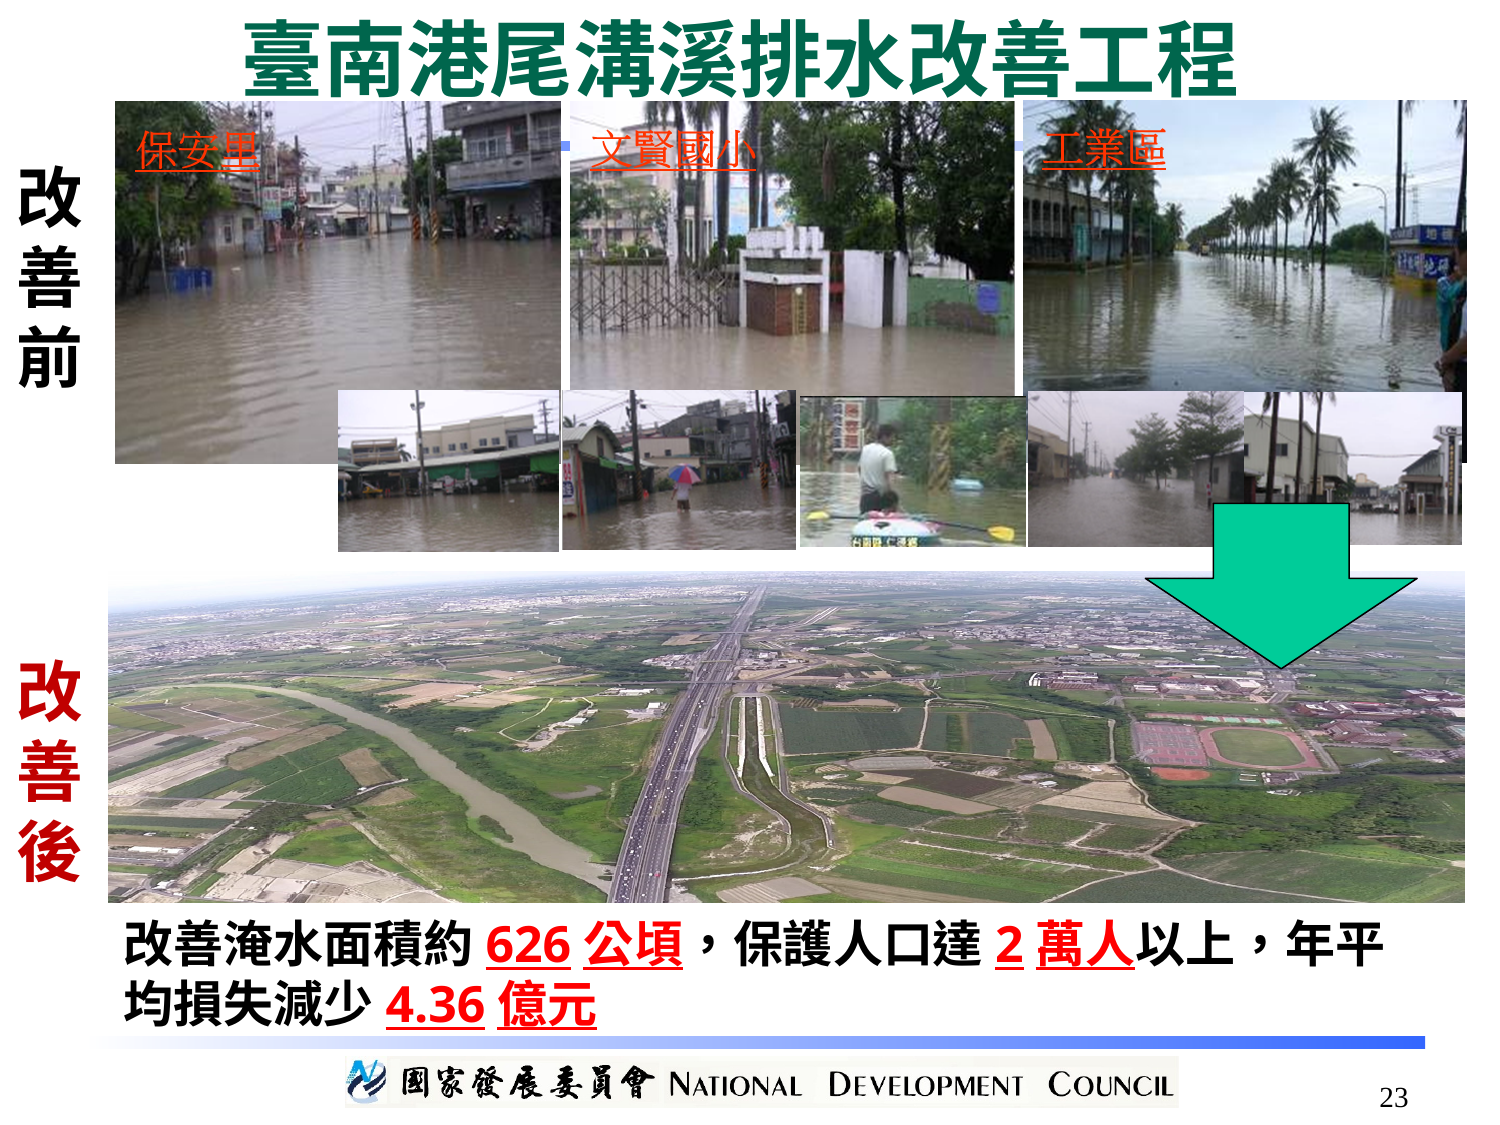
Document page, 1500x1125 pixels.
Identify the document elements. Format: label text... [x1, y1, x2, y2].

text_box 臺南港尾溝溪排水改善工程 [225, 0, 1254, 100]
picture [108, 571, 1465, 903]
text_box 改善後 [1, 641, 76, 900]
text_box 23 [1364, 1070, 1490, 1106]
picture [110, 100, 1467, 552]
text_box 改善淹水面積約626公頃，保護人口達2萬人以上，年平均損失減少4.36億元 [109, 905, 1423, 1040]
text_box 改善前 [1, 148, 76, 406]
